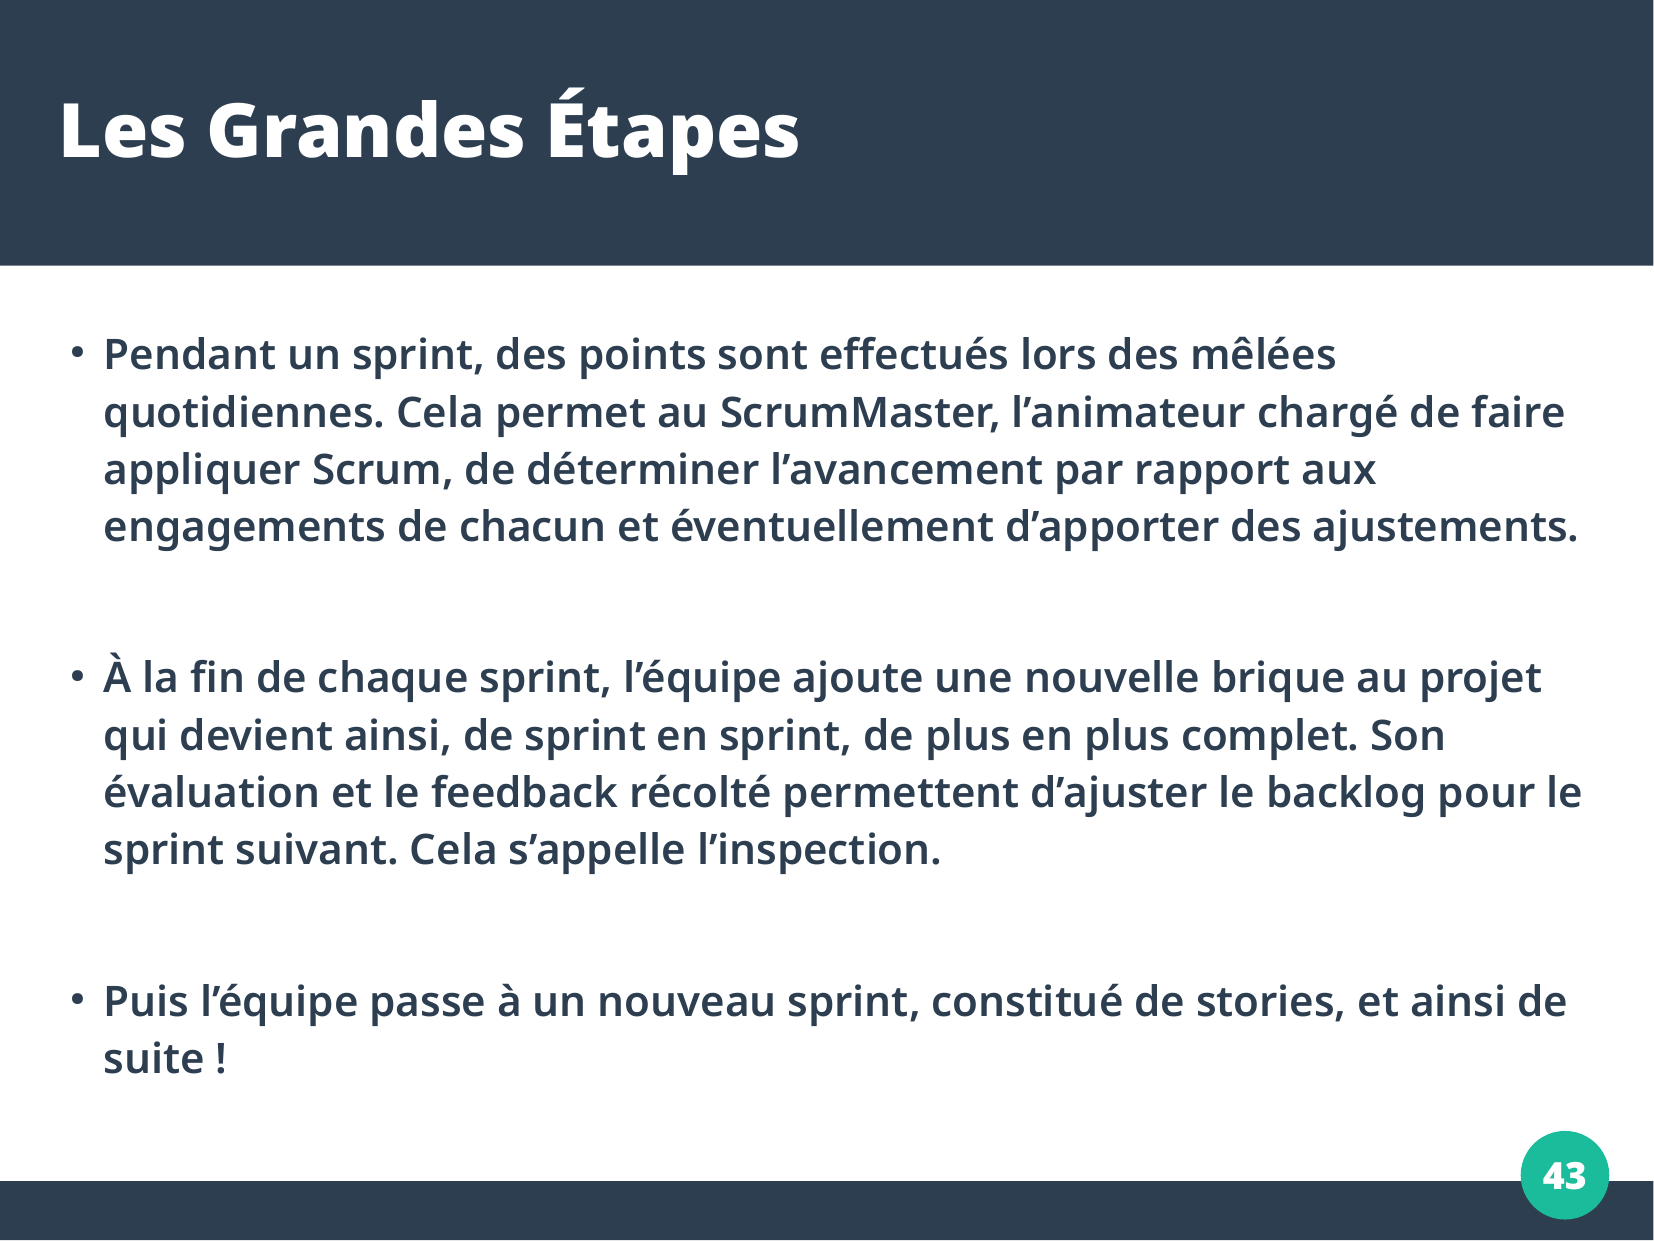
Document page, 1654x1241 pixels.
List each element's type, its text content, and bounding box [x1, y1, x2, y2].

title Les Grandes Étapes [59, 49, 1595, 207]
list Pendant un sprint, des points sont effectués lors des mêlées quotidiennes. Cela permet au ScrumMaster, l’animateur chargé de faire appliquer Scrum, de déterminer l’avancement par rapport aux engagements de chacun et éventuellement d’apporter des ajustements. À la fin de chaque sprint, l’équipe ajoute une nouvelle brique au projet qui devient ainsi, de sprint en sprint, de plus en plus complet. Son évaluation et le feedback récolté permettent d’ajuster le backlog pour le sprint suivant. Cela s’appelle l’inspection. Puis l’équipe passe à un nouveau sprint, constitué de stories, et ainsi de suite ! [59, 324, 1595, 1152]
